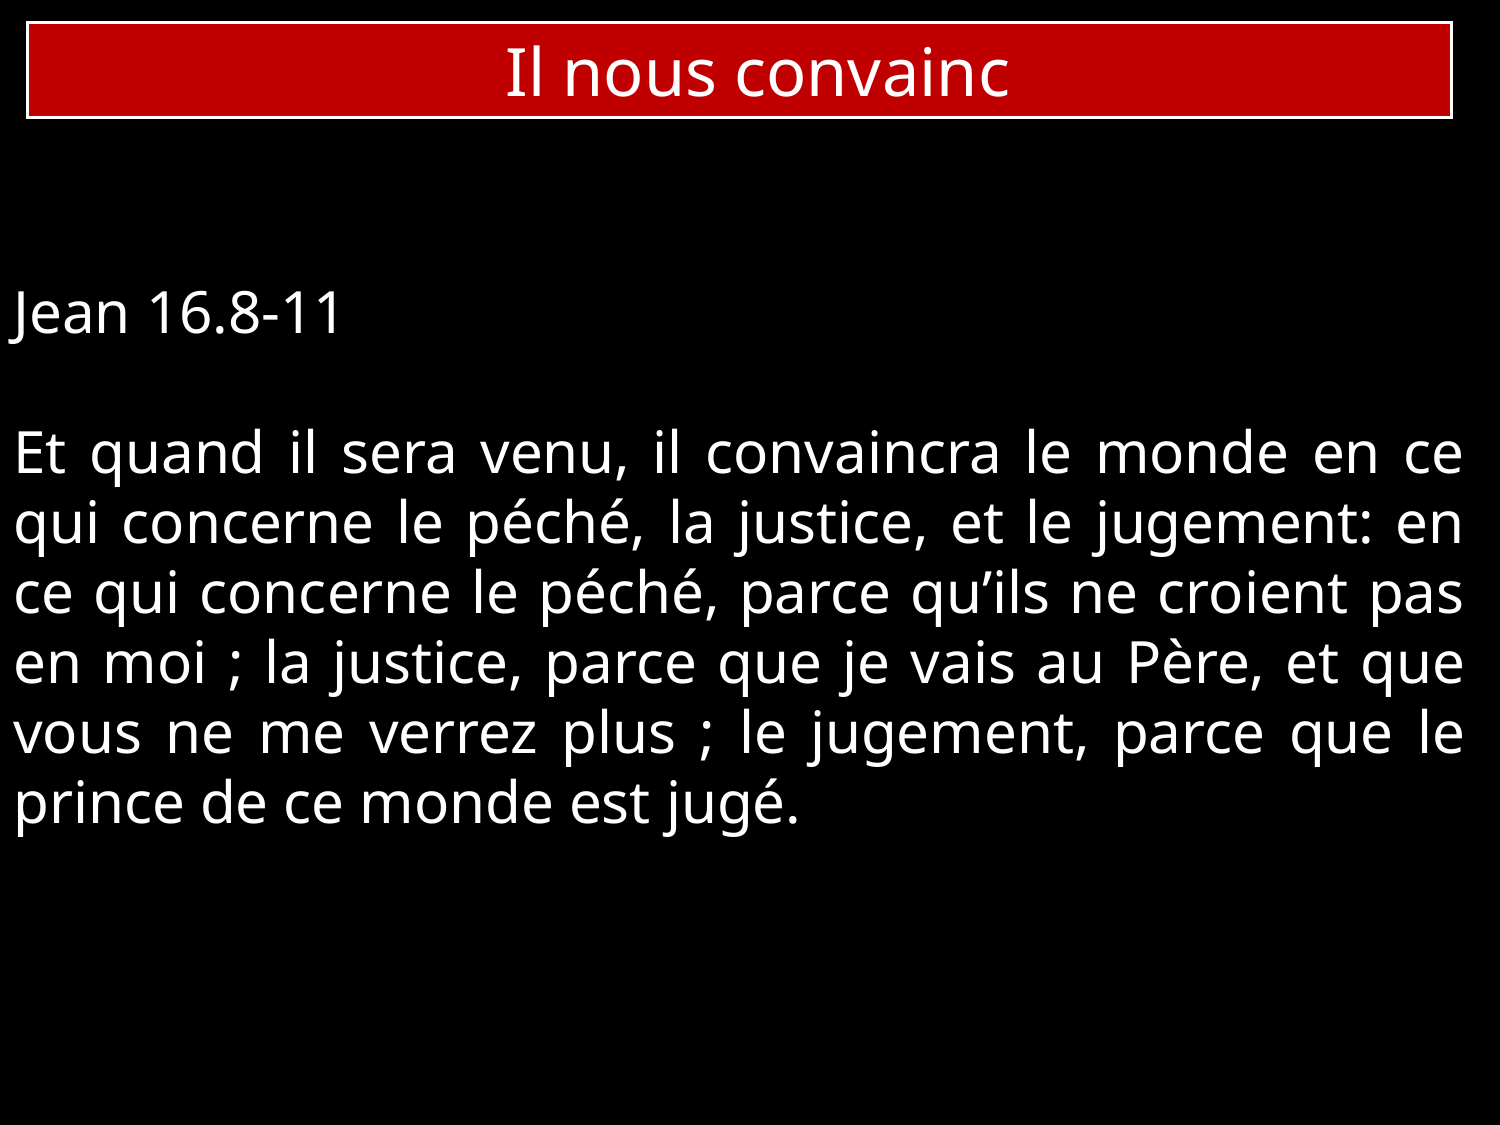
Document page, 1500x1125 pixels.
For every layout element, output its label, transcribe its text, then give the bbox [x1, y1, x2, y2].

text_box Jean 16.8-11 Et quand il sera venu, il convaincra le monde en ce qui concerne le péché, la justice, et le jugement: en ce qui concerne le péché, parce qu’ils ne croient pas en moi ; la justice, parce que je vais au Père, et que vous ne me verrez plus ; le jugement, parce que le prince de ce monde est jugé. [0, 267, 1480, 843]
text_box Il nous convainc [27, 22, 1452, 118]
